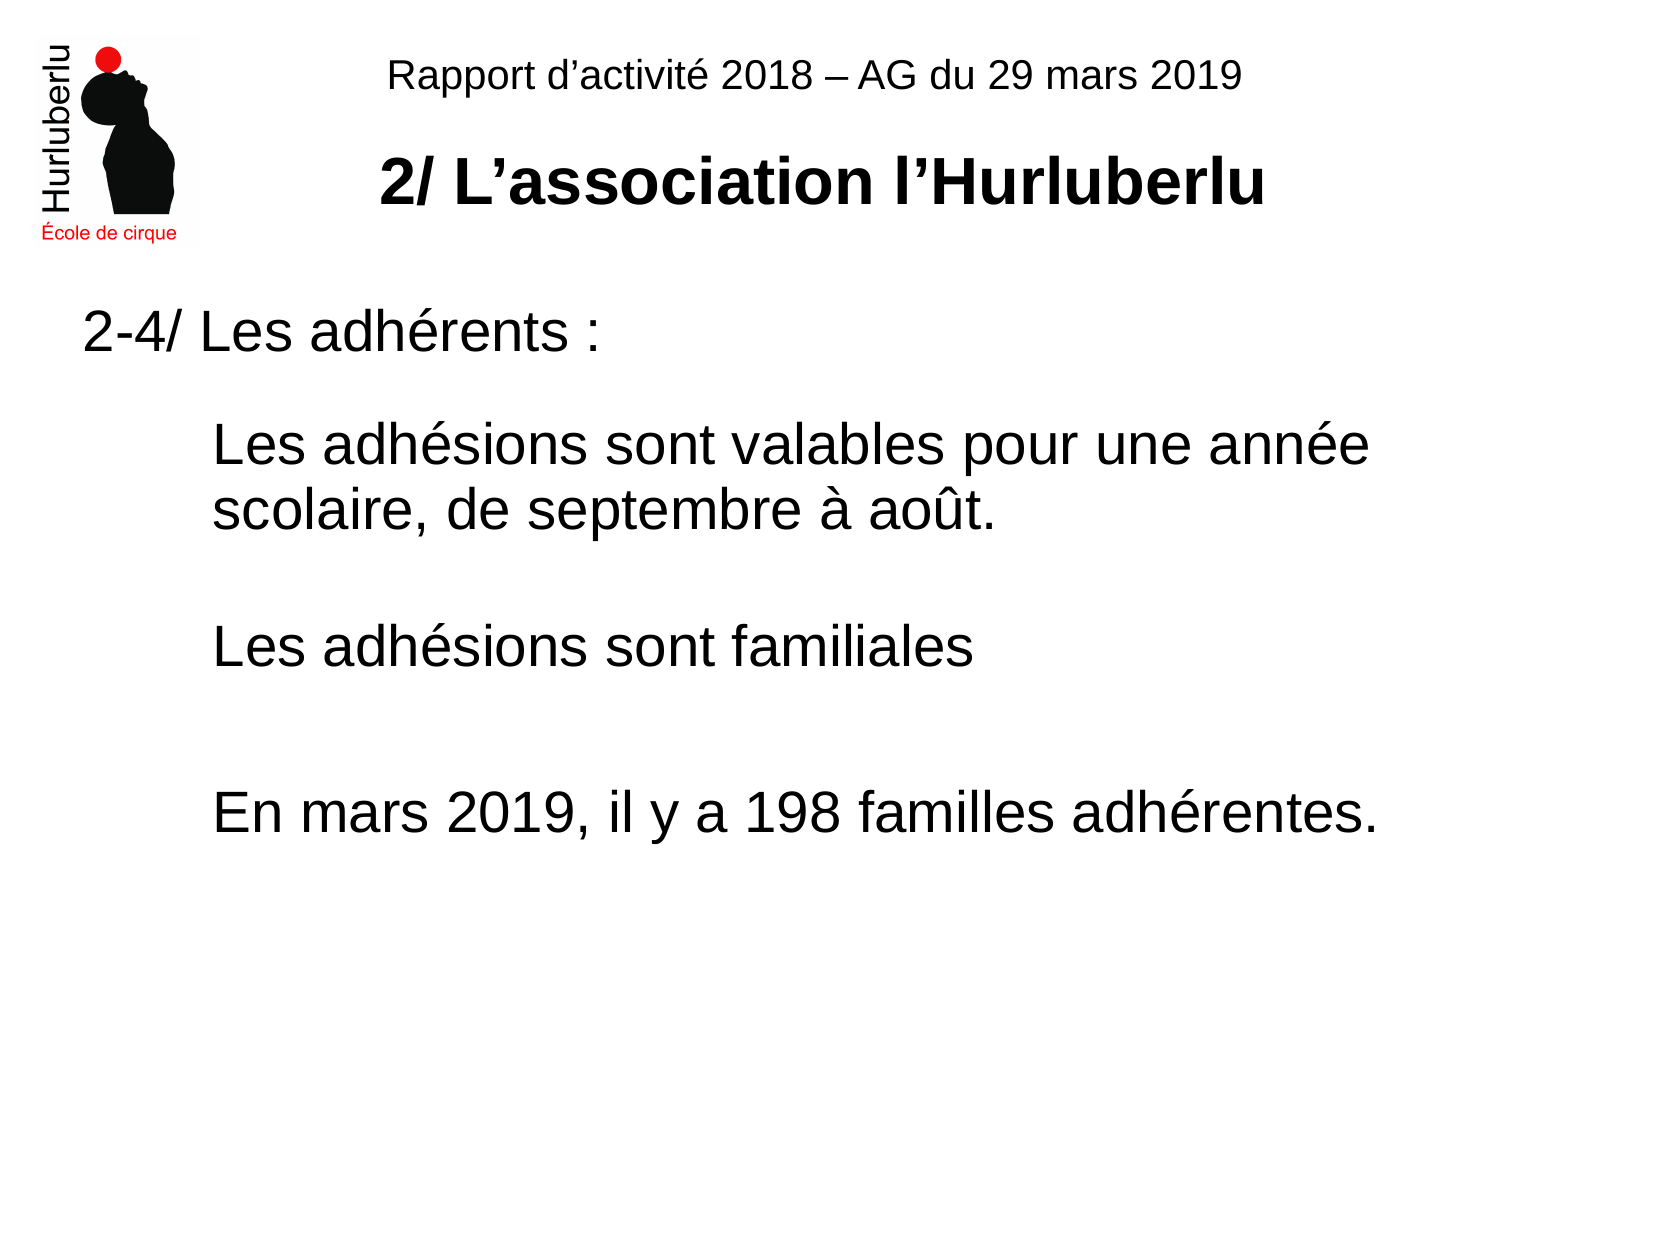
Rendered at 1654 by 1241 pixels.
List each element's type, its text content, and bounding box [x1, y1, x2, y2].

text_box En mars 2019, il y a 198 familles adhérentes. [212, 779, 1406, 910]
text_box Les adhésions sont valables pour une année scolaire, de septembre à août. [212, 411, 1406, 542]
title Rapport d’activité 2018 – AG du 29 mars 2019 2/ L’association l’Hurluberlu [70, 23, 1559, 248]
picture [35, 35, 201, 249]
text_box 2-4/ Les adhérents : [82, 299, 1276, 430]
text_box Les adhésions sont familiales [212, 613, 1406, 745]
